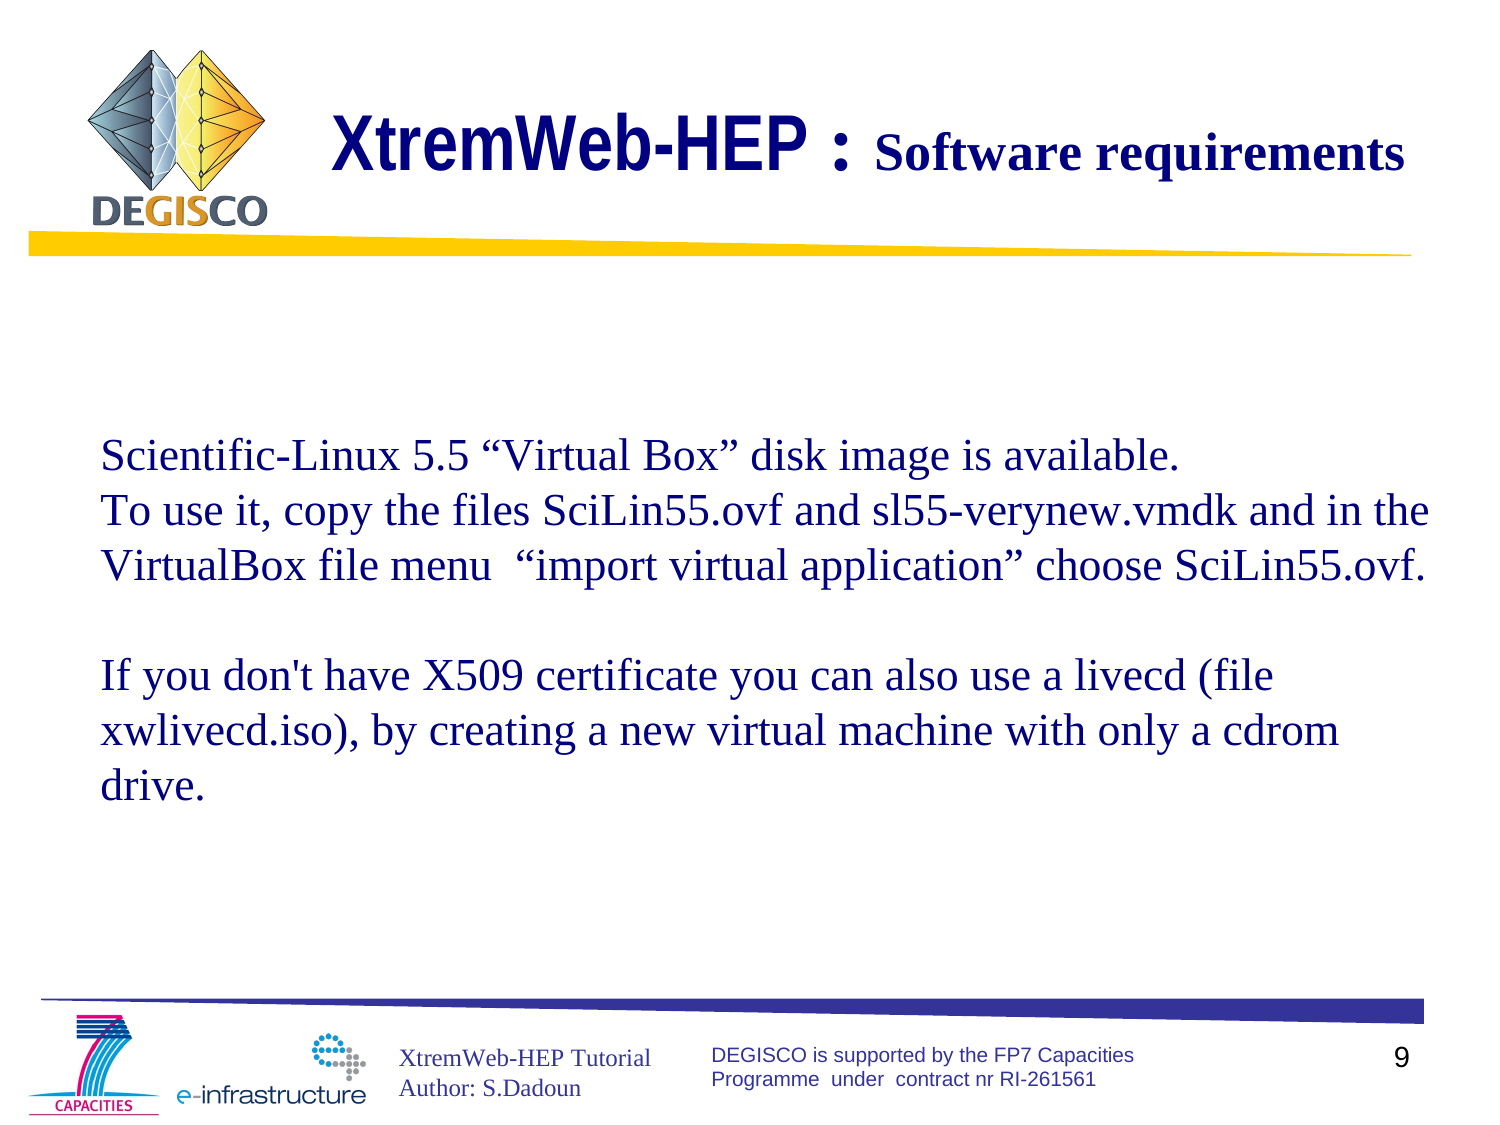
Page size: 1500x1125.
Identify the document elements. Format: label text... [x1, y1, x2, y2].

title XtremWeb-HEP : Software requirements [259, 56, 1479, 221]
picture [22, 1007, 165, 1124]
subtitle Scientific-Linux 5.5 “Virtual Box” disk image is available. To use it, copy the files SciLin55.ovf and sl55-verynew.vmdk and in the VirtualBox file menu “import virtual application” choose SciLin55.ovf. If you don't have X509 certificate you can also use a livecd (file xwlivecd.iso), by creating a new virtual machine with only a cdrom drive. [100, 265, 1451, 969]
picture [177, 1033, 366, 1104]
picture [317, 1038, 340, 1049]
picture [65, 44, 287, 226]
